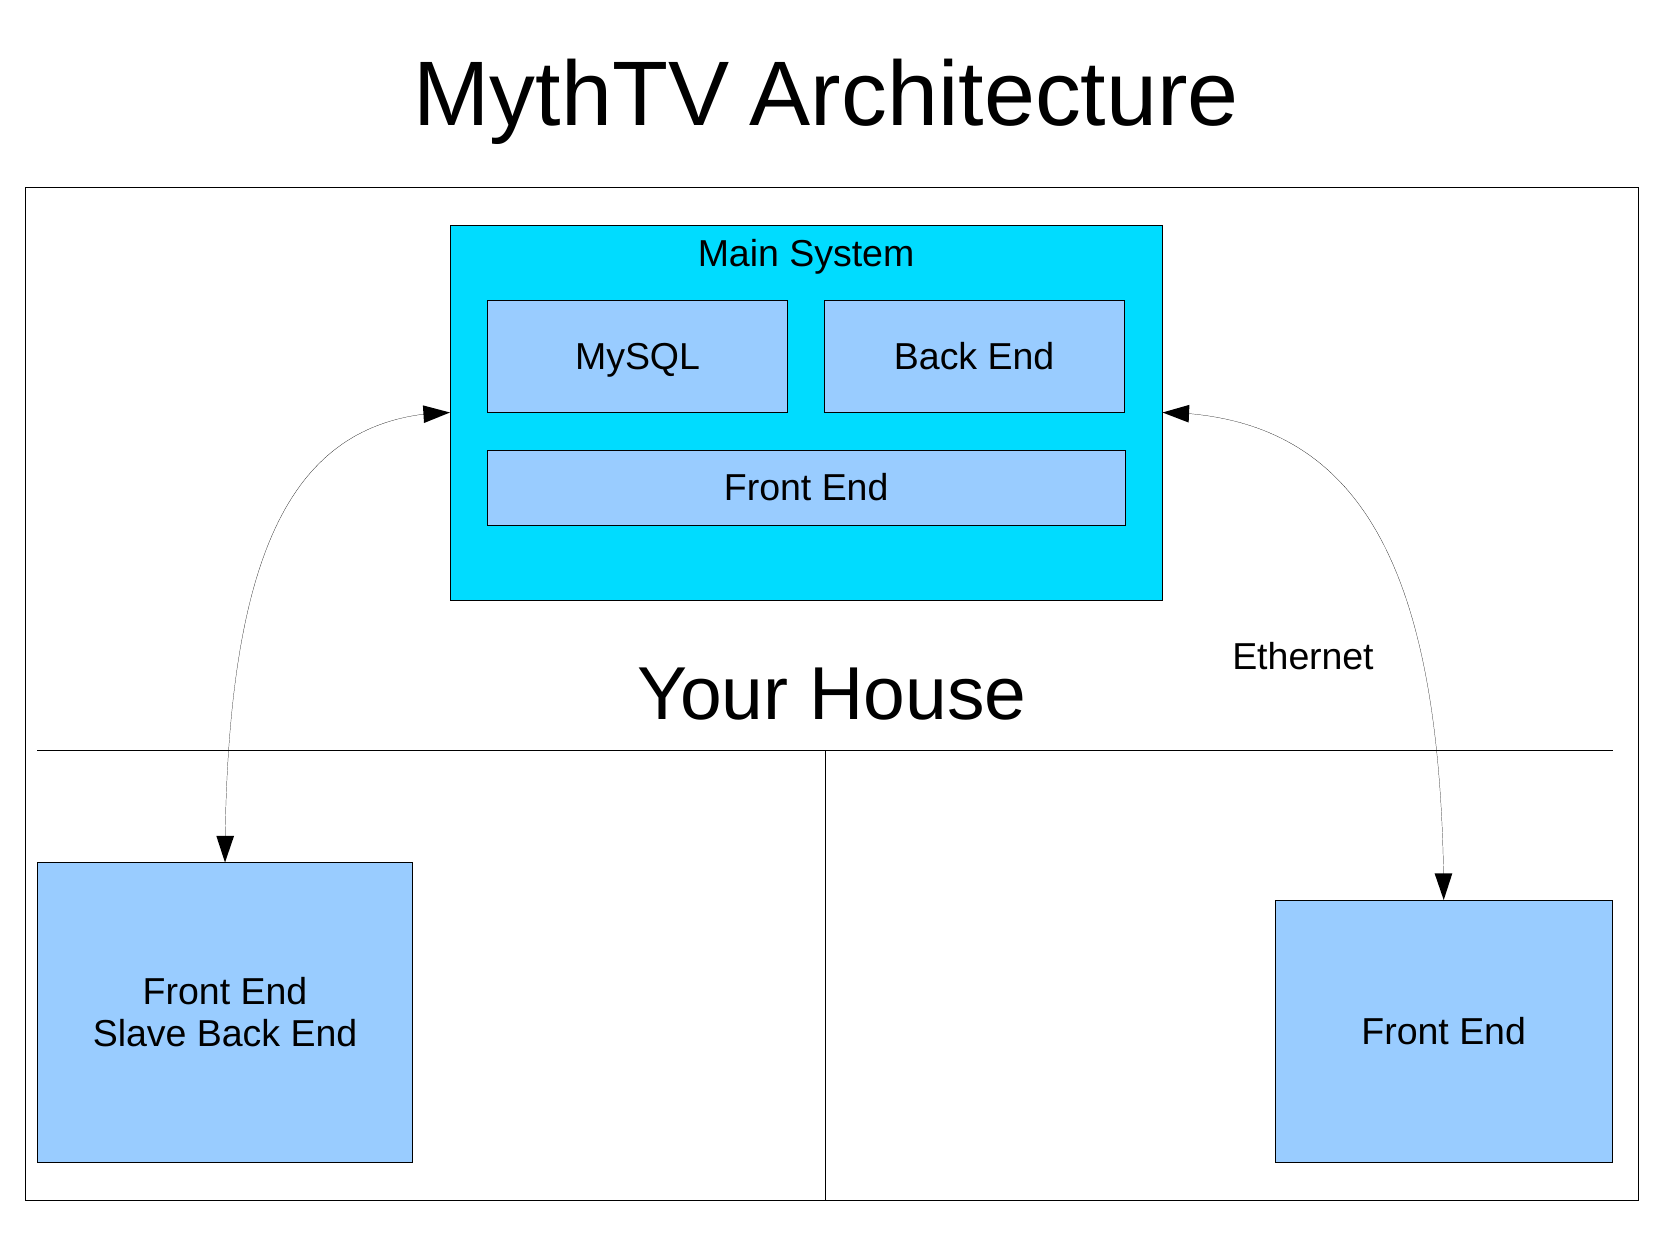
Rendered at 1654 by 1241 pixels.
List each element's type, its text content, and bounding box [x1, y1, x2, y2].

text_box Your House [25, 187, 1639, 1201]
title MythTV Architecture [82, 0, 1571, 187]
